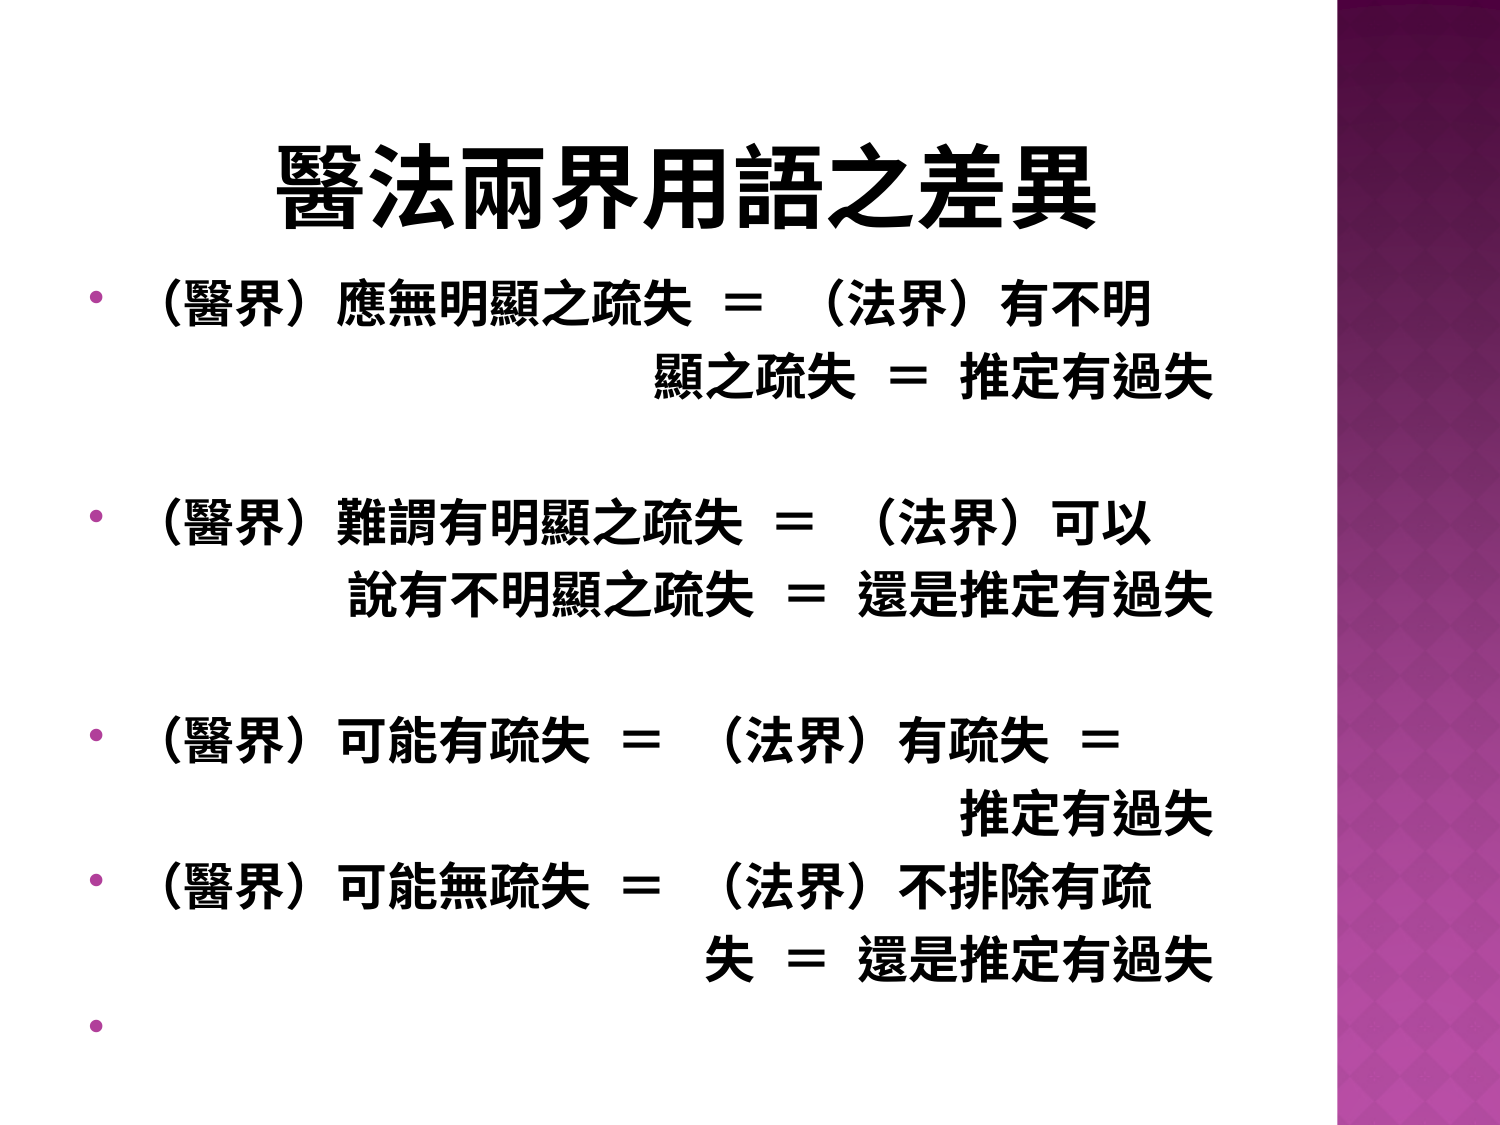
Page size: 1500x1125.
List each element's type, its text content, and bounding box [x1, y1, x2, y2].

list （醫界）應無明顯之疏失 ＝ （法界）有不明 顯之疏失 ＝ 推定有過失 （醫界）難謂有明顯之疏失 ＝ （法界）可以 說有不明顯之疏失 ＝ 還是推定有過失 （醫界）可能有疏失 ＝ （法界）有疏失 ＝ 推定有過失 （醫界）可能無疏失 ＝ （法界）不排除有疏 失 ＝ 還是推定有過失 [75, 264, 1263, 1060]
title 醫法兩界用語之差異 [75, 52, 1263, 240]
